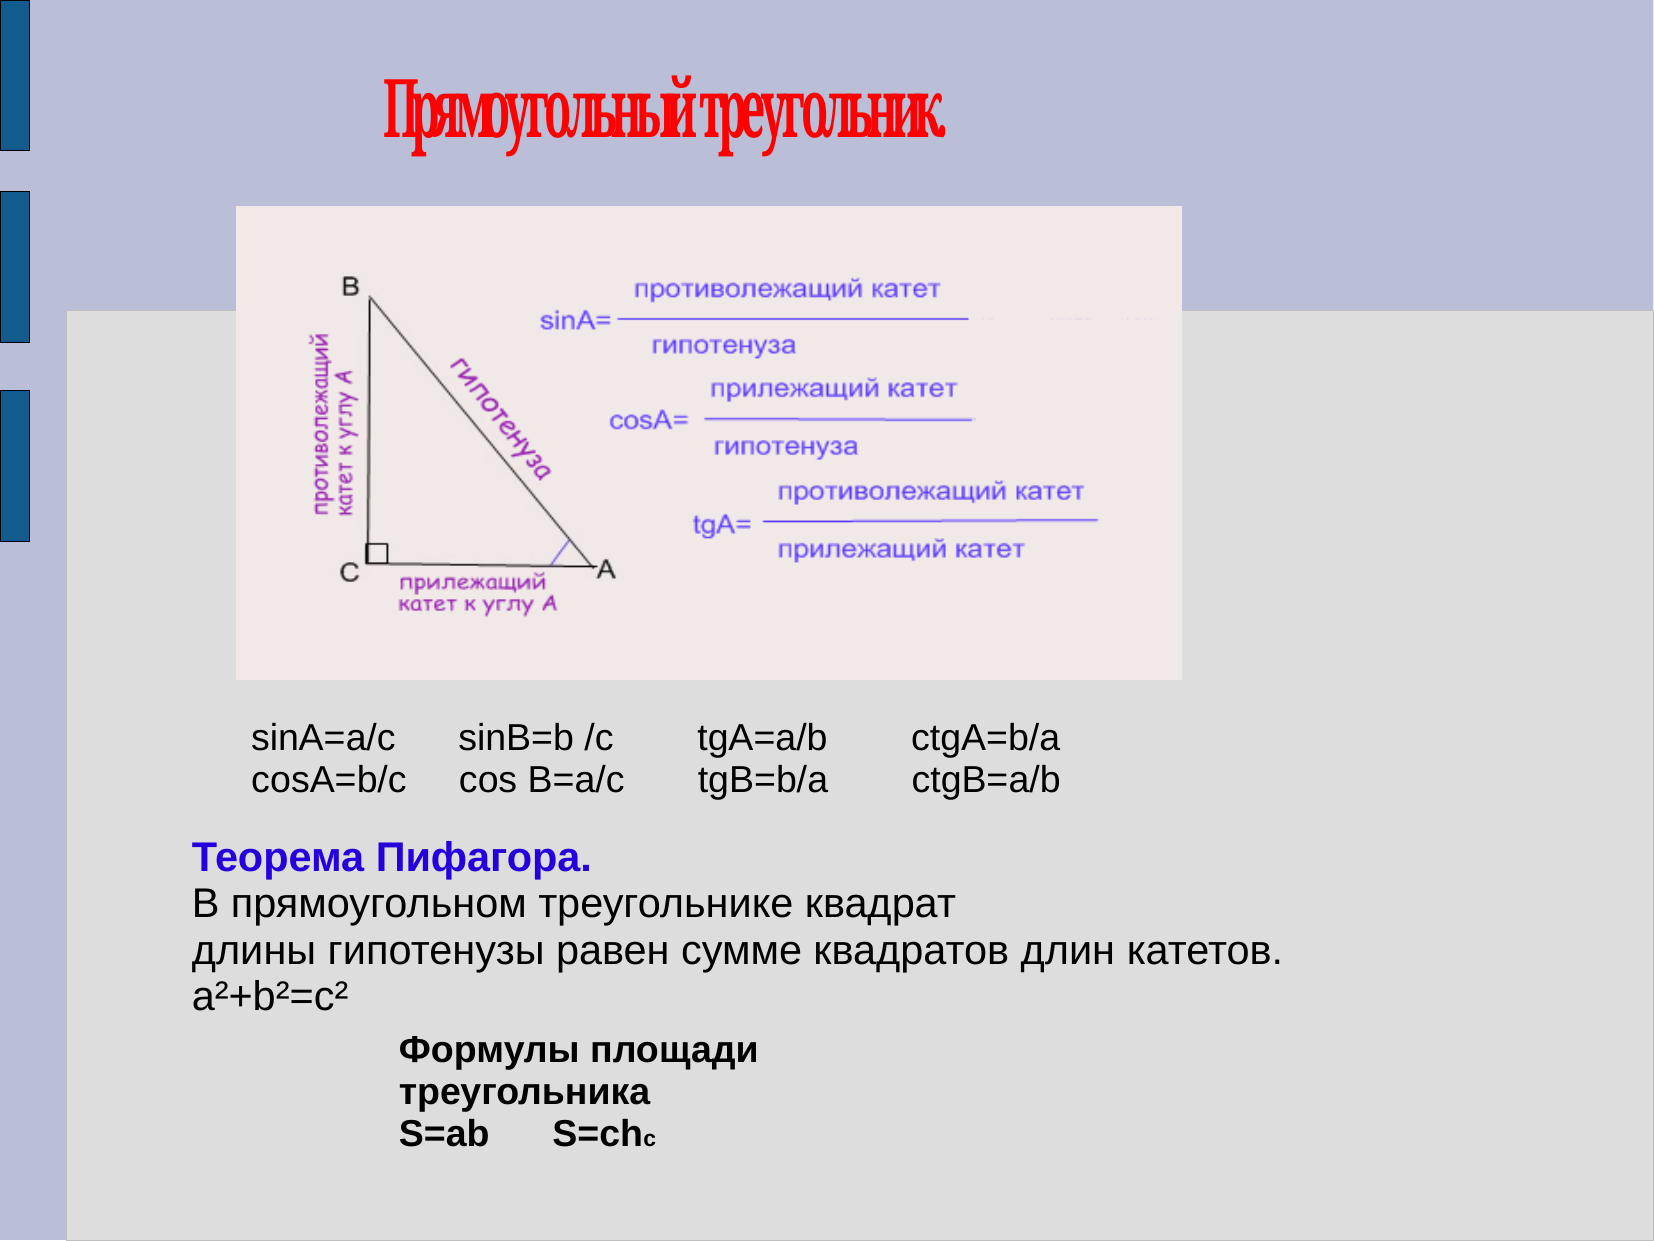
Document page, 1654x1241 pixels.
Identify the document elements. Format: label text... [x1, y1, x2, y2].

text_box Теорема Пифагора. В прямоугольном треугольнике квадрат длины гипотенузы равен сумме квадратов длин катетов. a²+b²=c² [177, 826, 1512, 982]
text_box sinA=a/с sinB=b /с tgA=a/b ctgA=b/a соsA=b/c cos B=a/с tgB=b/a ctgB=a/b [236, 708, 1270, 808]
picture [236, 59, 1654, 680]
text_box Формулы площади треугольника S=ab S=chc [384, 1020, 1034, 1123]
